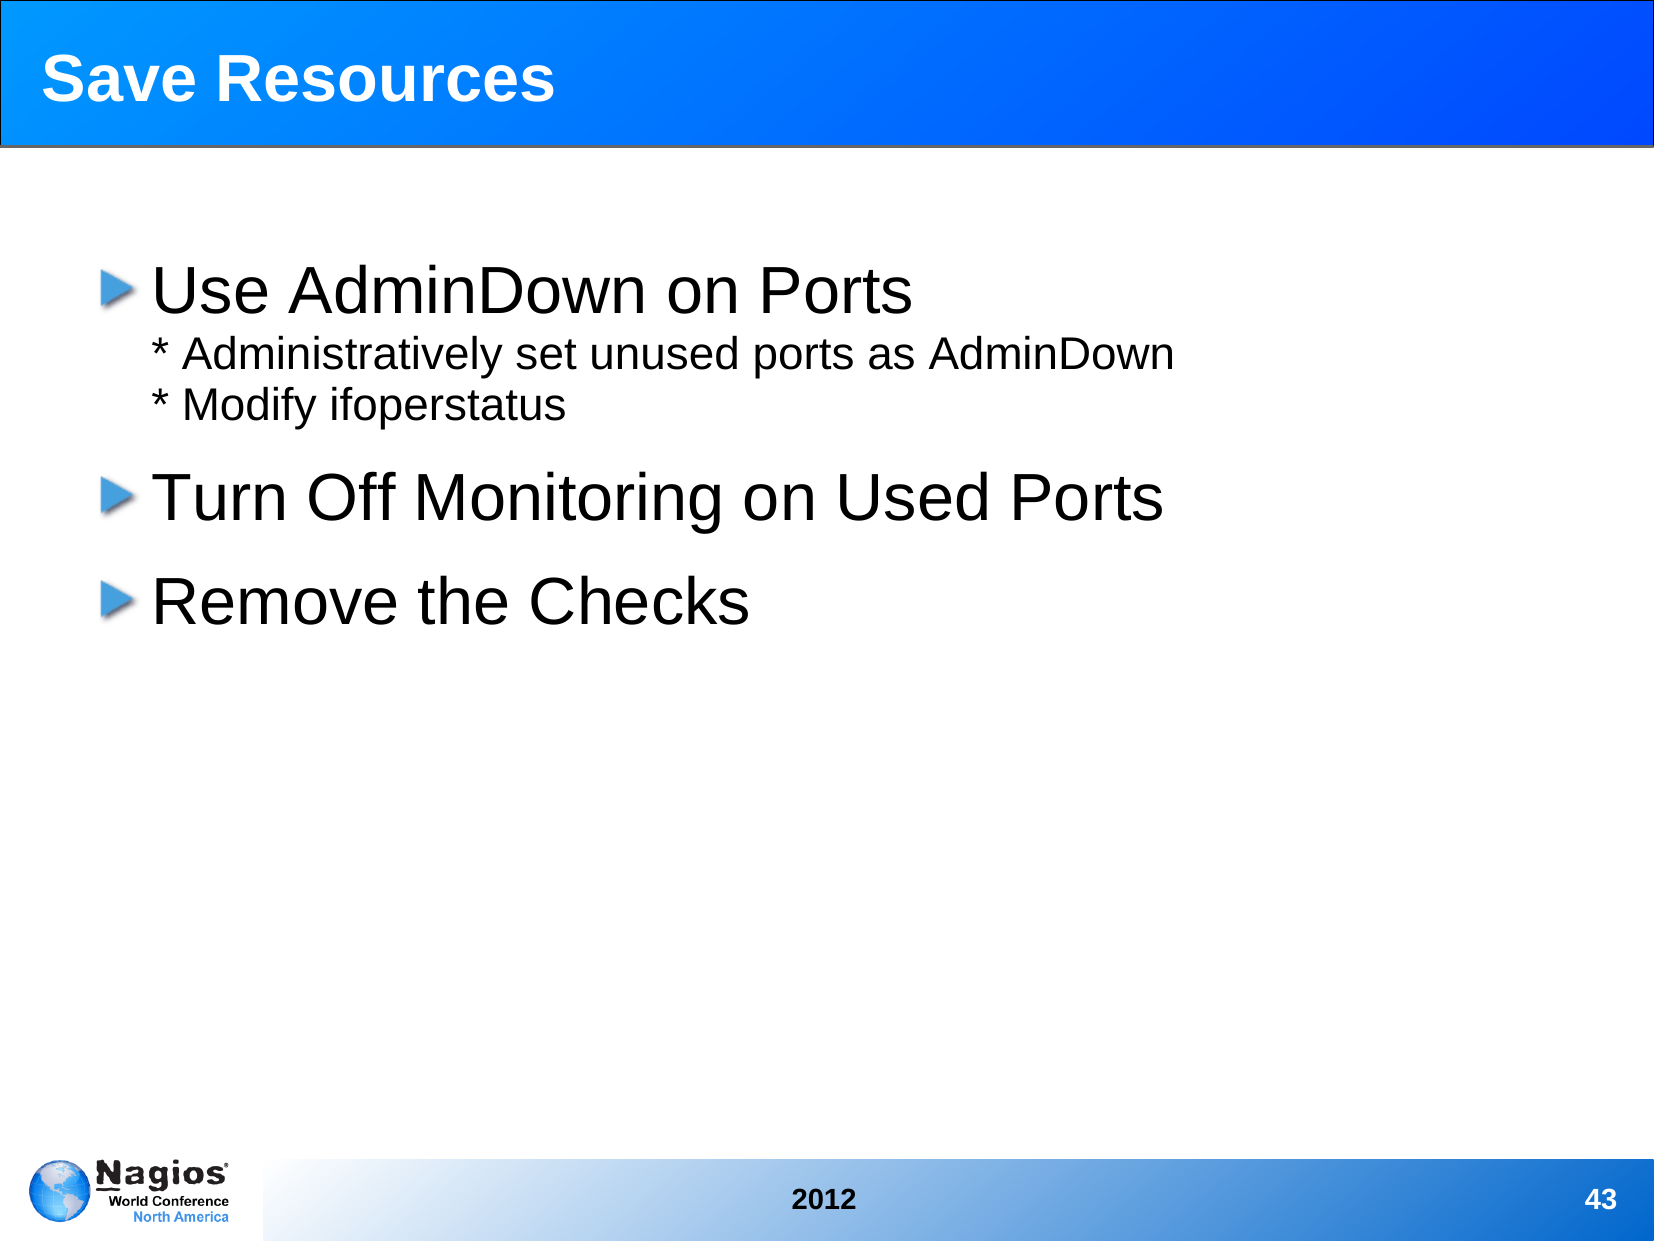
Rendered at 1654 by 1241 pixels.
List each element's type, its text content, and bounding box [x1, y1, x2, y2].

list Use AdminDown on Ports * Administratively set unused ports as AdminDown * Modify ifoperstatus Turn Off Monitoring on Used Ports Remove the Checks [80, 253, 1550, 1072]
title Save Resources [41, 29, 1248, 127]
picture [29, 1159, 229, 1235]
